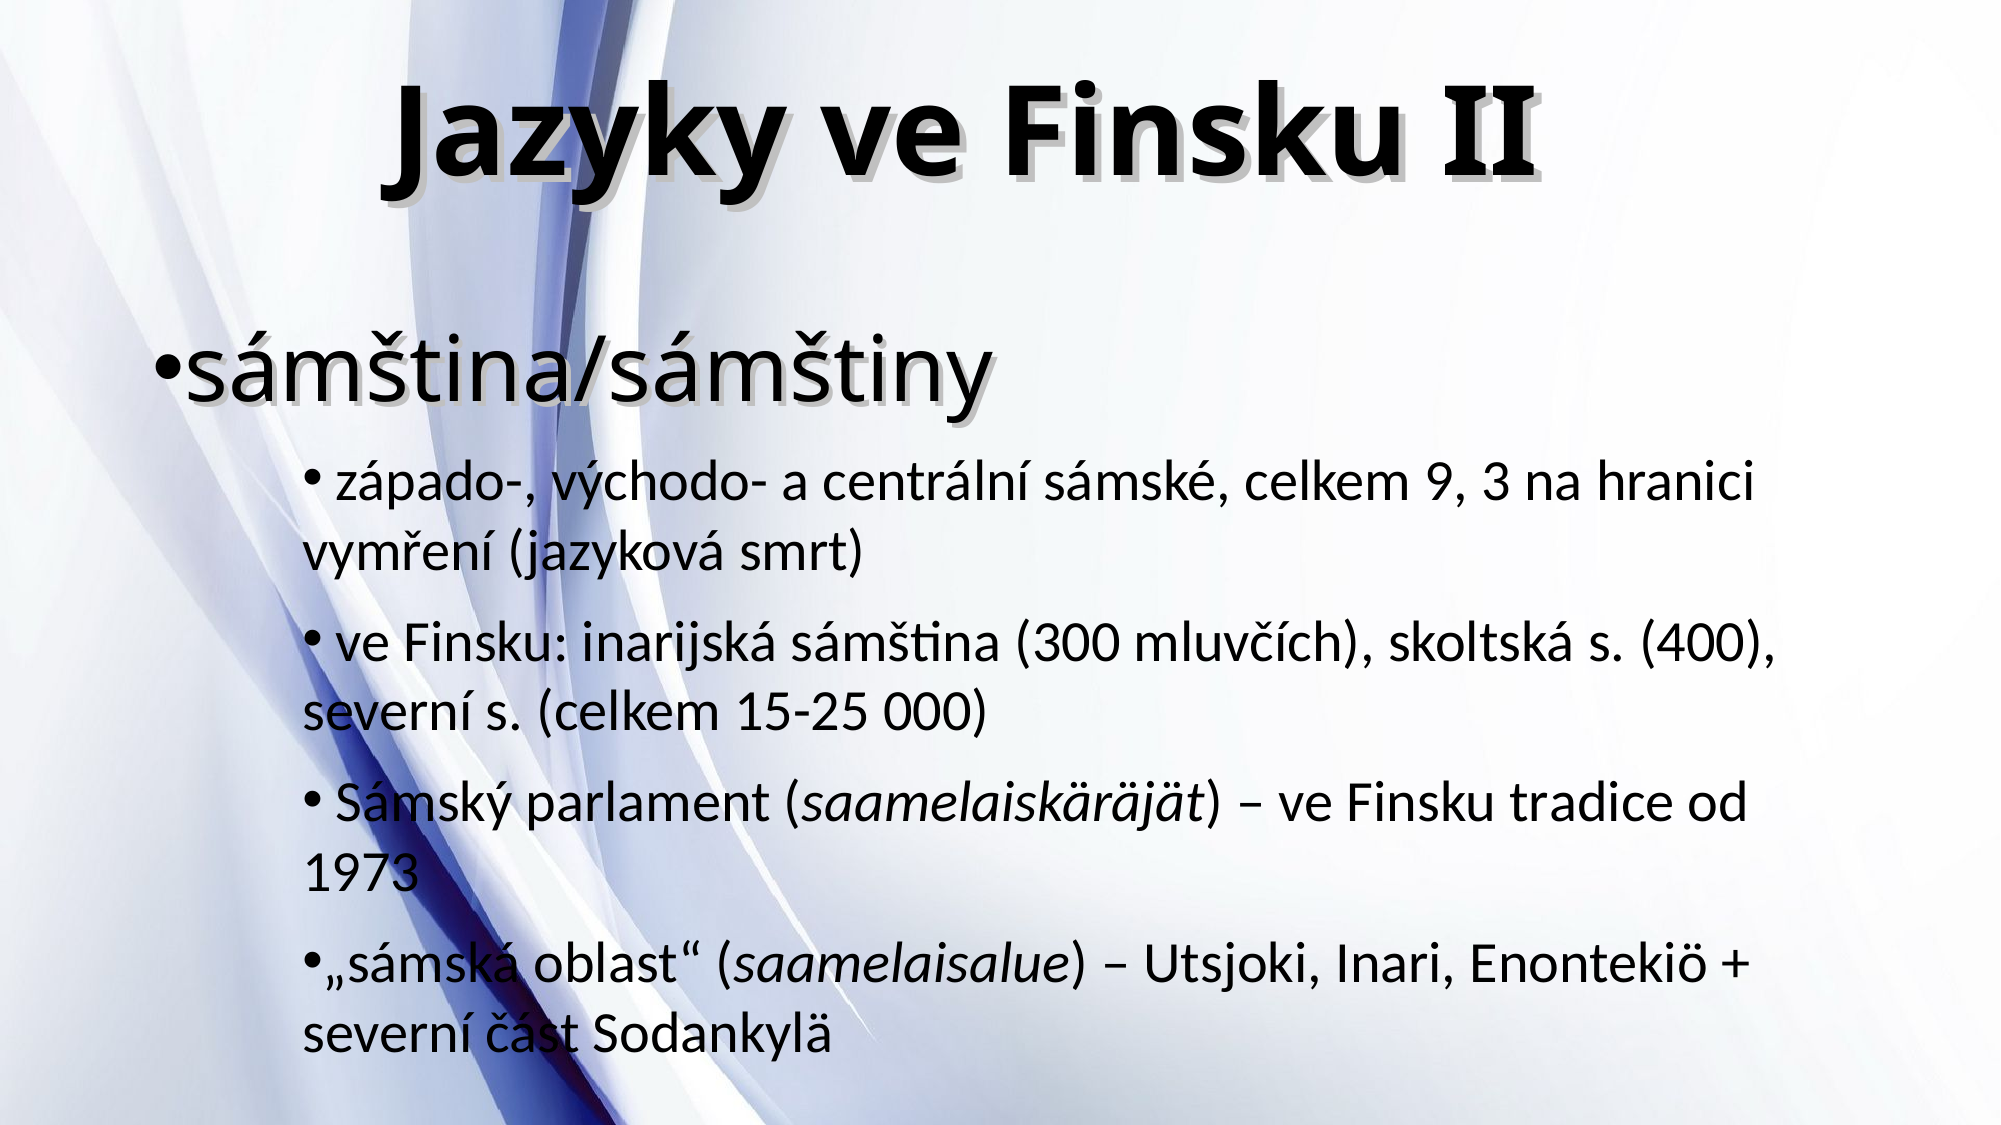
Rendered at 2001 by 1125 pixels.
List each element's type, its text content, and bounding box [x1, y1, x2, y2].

picture [0, 0, 2000, 1125]
text_box Jazyky ve Finsku II sámština/sámštiny západo-, východo- a centrální sámské, celkem 9, 3 na hranici vymření (jazyková smrt) ve Finsku: inarijská sámština (300 mluvčích), skoltská s. (400), severní s. (celkem 15-25 000) Sámský parlament (saamelaiskäräjät) – ve Finsku tradice od 1973 „sámská oblast“ (saamelaisalue) – Utsjoki, Inari, Enontekiö + severní část Sodankylä [137, 59, 1863, 278]
